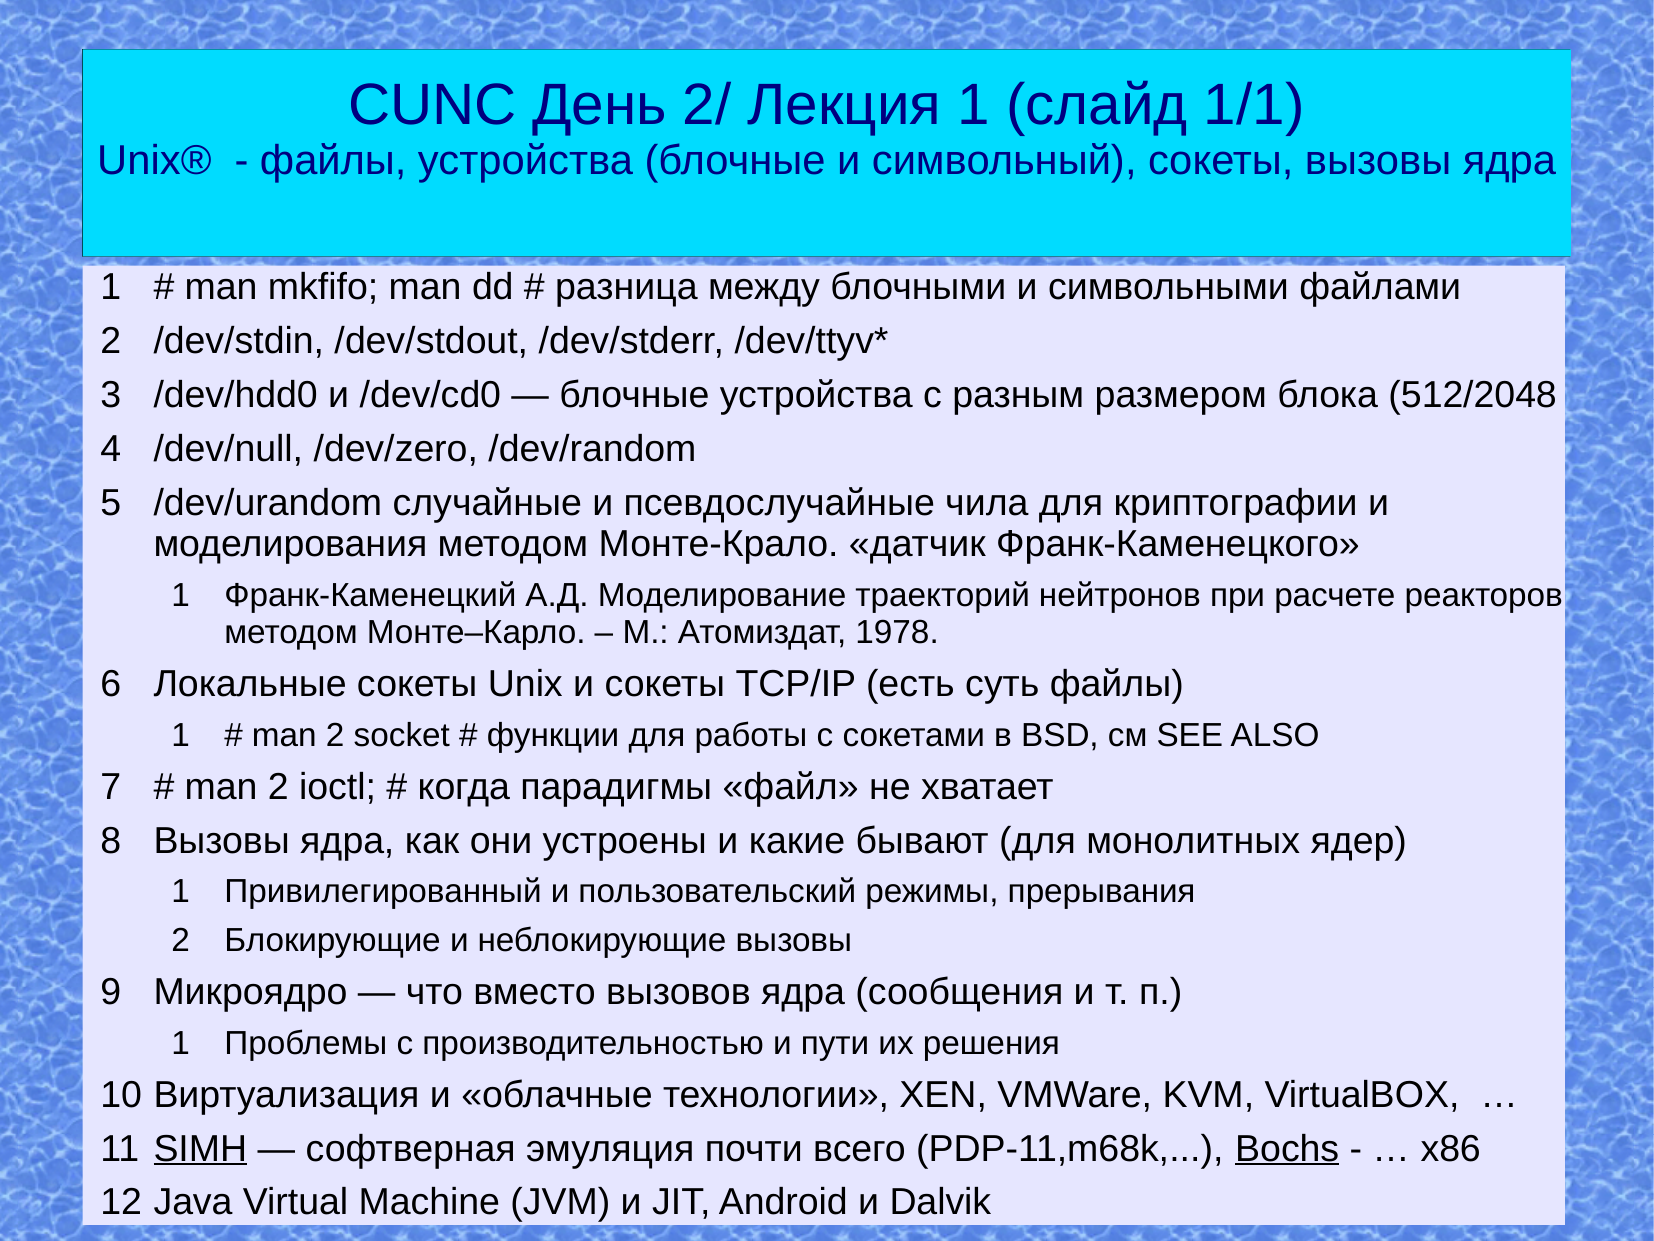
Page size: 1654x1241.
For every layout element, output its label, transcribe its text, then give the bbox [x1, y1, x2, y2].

title CUNC День 2/ Лекция 1 (слайд 1/1) Unix® - файлы, устройства (блочные и символьный), сокеты, вызовы ядра [82, 49, 1571, 257]
picture [0, 0, 1654, 1241]
list # man mkfifo; man dd # разница между блочными и символьными файлами /dev/stdin, /dev/stdout, /dev/stderr, /dev/ttyv* /dev/hdd0 и /dev/cd0 — блочные устройства с разным размером блока (512/2048 /dev/null, /dev/zero, /dev/random /dev/urandom случайные и псевдослучайные чила для криптографии и моделирования методом Монте-Крало. «датчик Франк-Каменецкого» Франк-Каменецкий А.Д. Моделирование траекторий нейтронов при расчете реакторов методом Монте–Карло. – М.: Атомиздат, 1978. Локальные сокеты Unix и сокеты TCP/IP (есть суть файлы) # man 2 socket # функции для работы с сокетами в BSD, см SEE ALSO # man 2 ioctl; # когда парадигмы «файл» не хватает Вызовы ядра, как они устроены и какие бывают (для монолитных ядер) Привилегированный и пользовательский режимы, прерывания Блокирующие и неблокирующие вызовы Микроядро — что вместо вызовов ядра (сообщения и т. п.) Проблемы с производительностью и пути их решения Виртуализация и «облачные технологии», XEN, VMWare, KVM, VirtualBOX, … SIMH — софтверная эмуляция почти всего (PDP-11,m68k,...), Bochs - … x86 Java Virtual Machine (JVM) и JIT, Android и Dalvik [82, 265, 1565, 1225]
